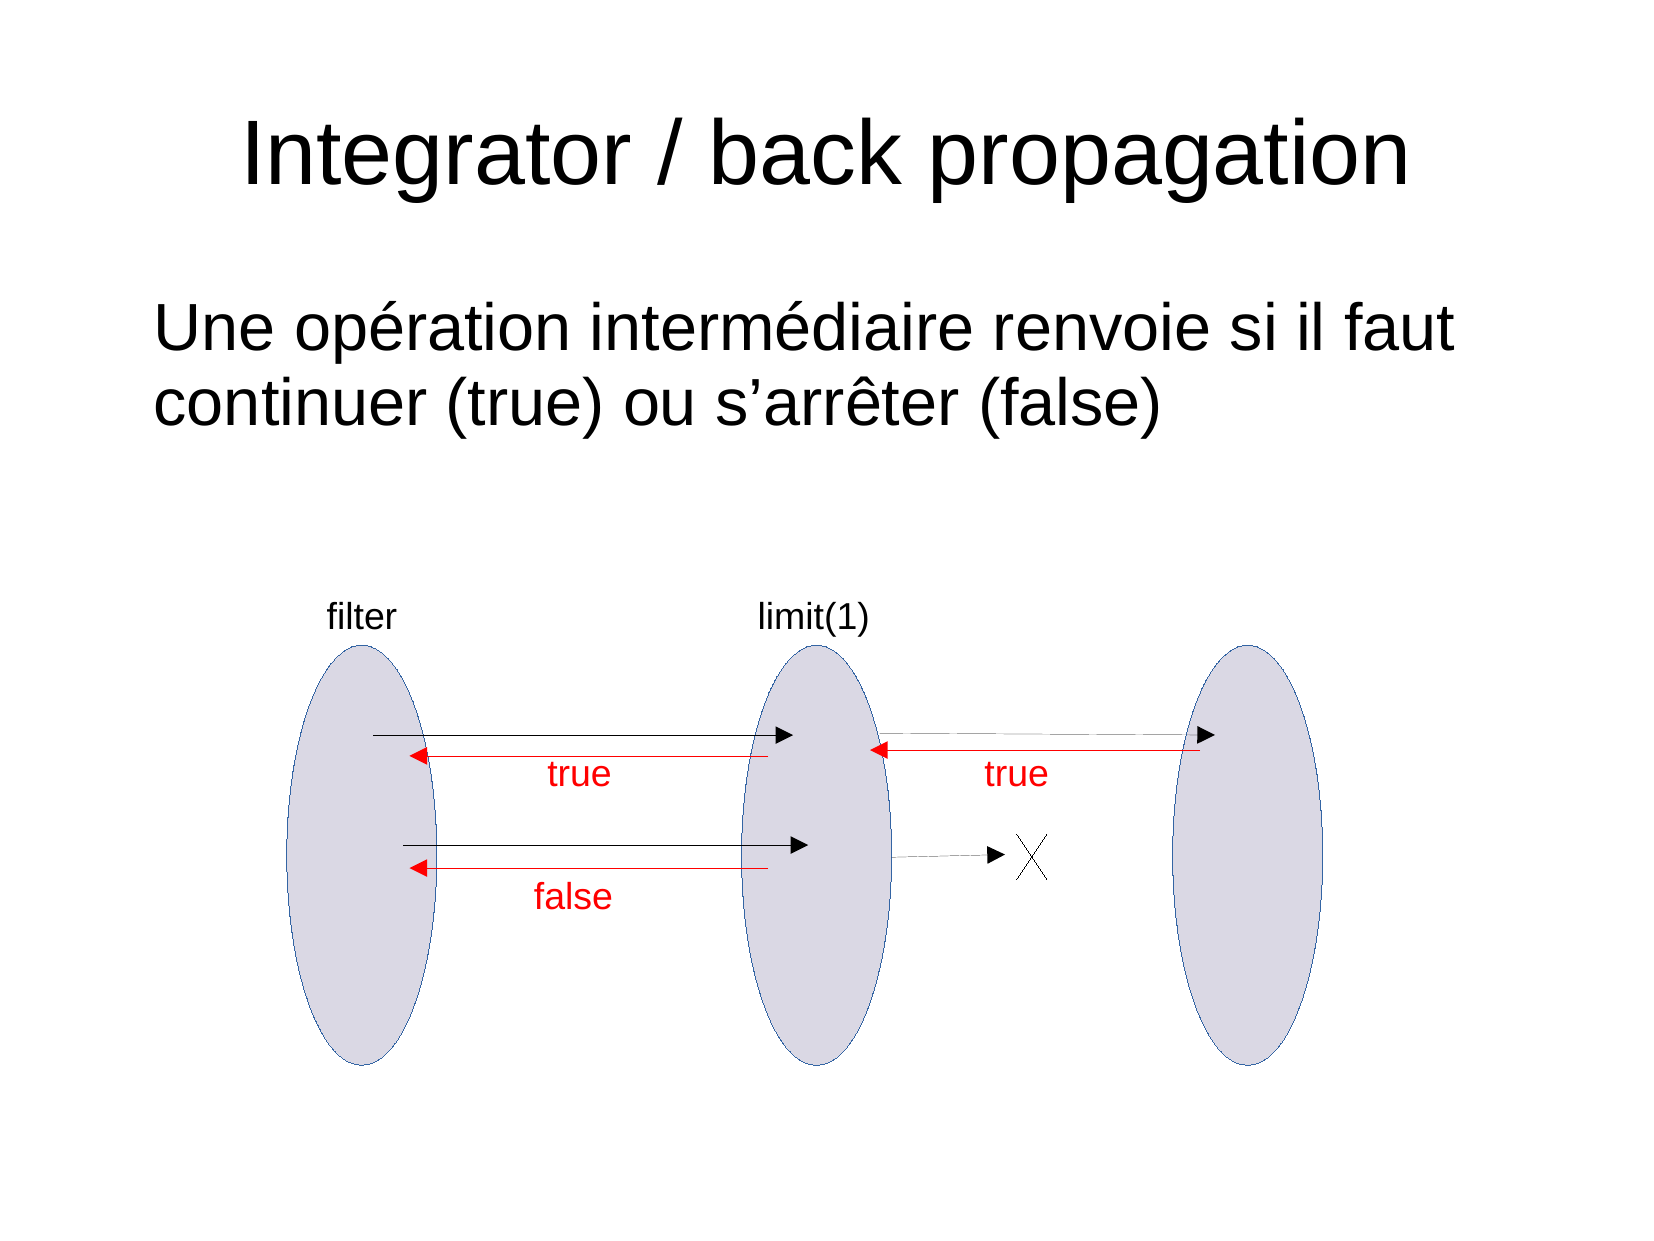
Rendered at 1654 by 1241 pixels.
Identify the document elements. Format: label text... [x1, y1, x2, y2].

text_box false [519, 868, 628, 925]
text_box [741, 646, 892, 1066]
text_box limit(1) [743, 588, 886, 646]
text_box true [532, 744, 627, 802]
text_box true [969, 744, 1064, 802]
title Integrator / back propagation [82, 49, 1571, 257]
text_box [286, 646, 437, 1066]
text_box [1172, 645, 1323, 1066]
text_box filter [311, 588, 413, 646]
list Une opération intermédiaire renvoie si il faut continuer (true) ou s’arrêter (false) [82, 290, 1571, 481]
